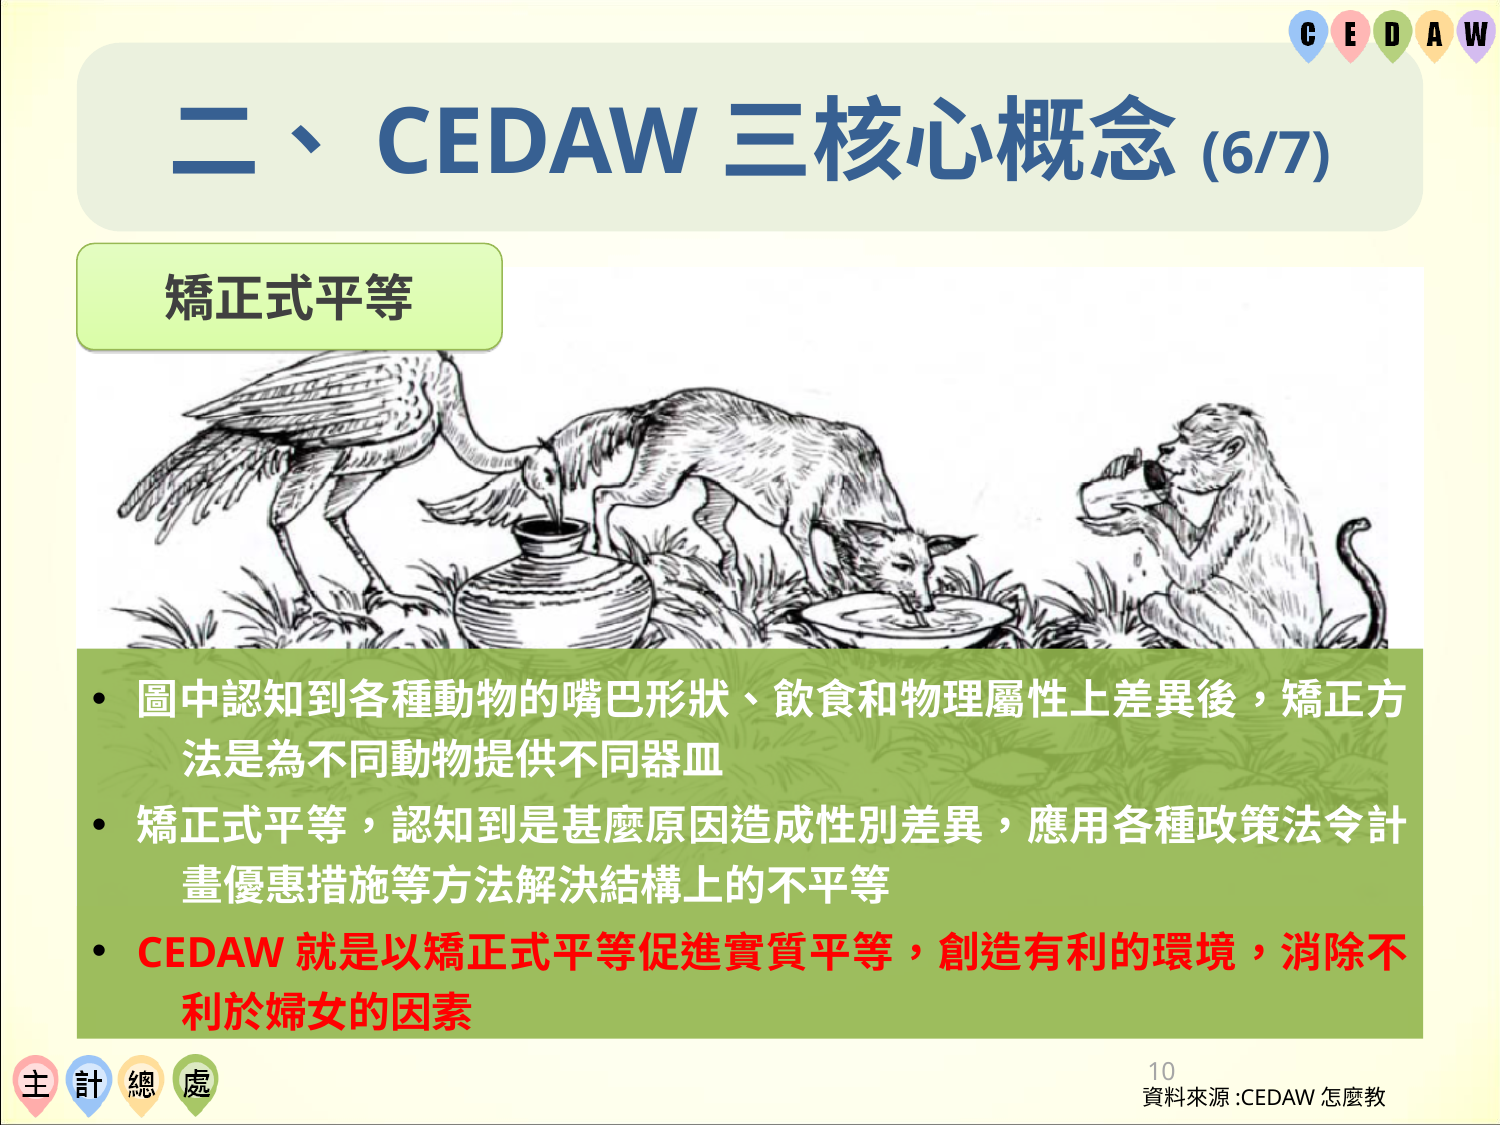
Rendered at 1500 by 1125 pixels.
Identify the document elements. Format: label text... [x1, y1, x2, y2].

text_box 資料來源:CEDAW怎麼教 [1127, 1076, 1465, 1118]
text_box 圖中認知到各種動物的嘴巴形狀、飲食和物理屬性上差異後，矯正方法是為不同動物提供不同器皿 矯正式平等，認知到是甚麼原因造成性別差異，應用各種政策法令計畫優惠措施等方法解決結構上的不平等 CEDAW就是以矯正式平等促進實質平等，創造有利的環境，消除不利於婦女的因素 [76, 655, 1424, 1047]
text_box [1132, 1042, 1483, 1103]
text_box [77, 649, 1423, 655]
picture [76, 267, 1424, 655]
title 二、CEDAW三核心概念(6/7) [75, 42, 1426, 231]
text_box 矯正式平等 [76, 243, 503, 350]
